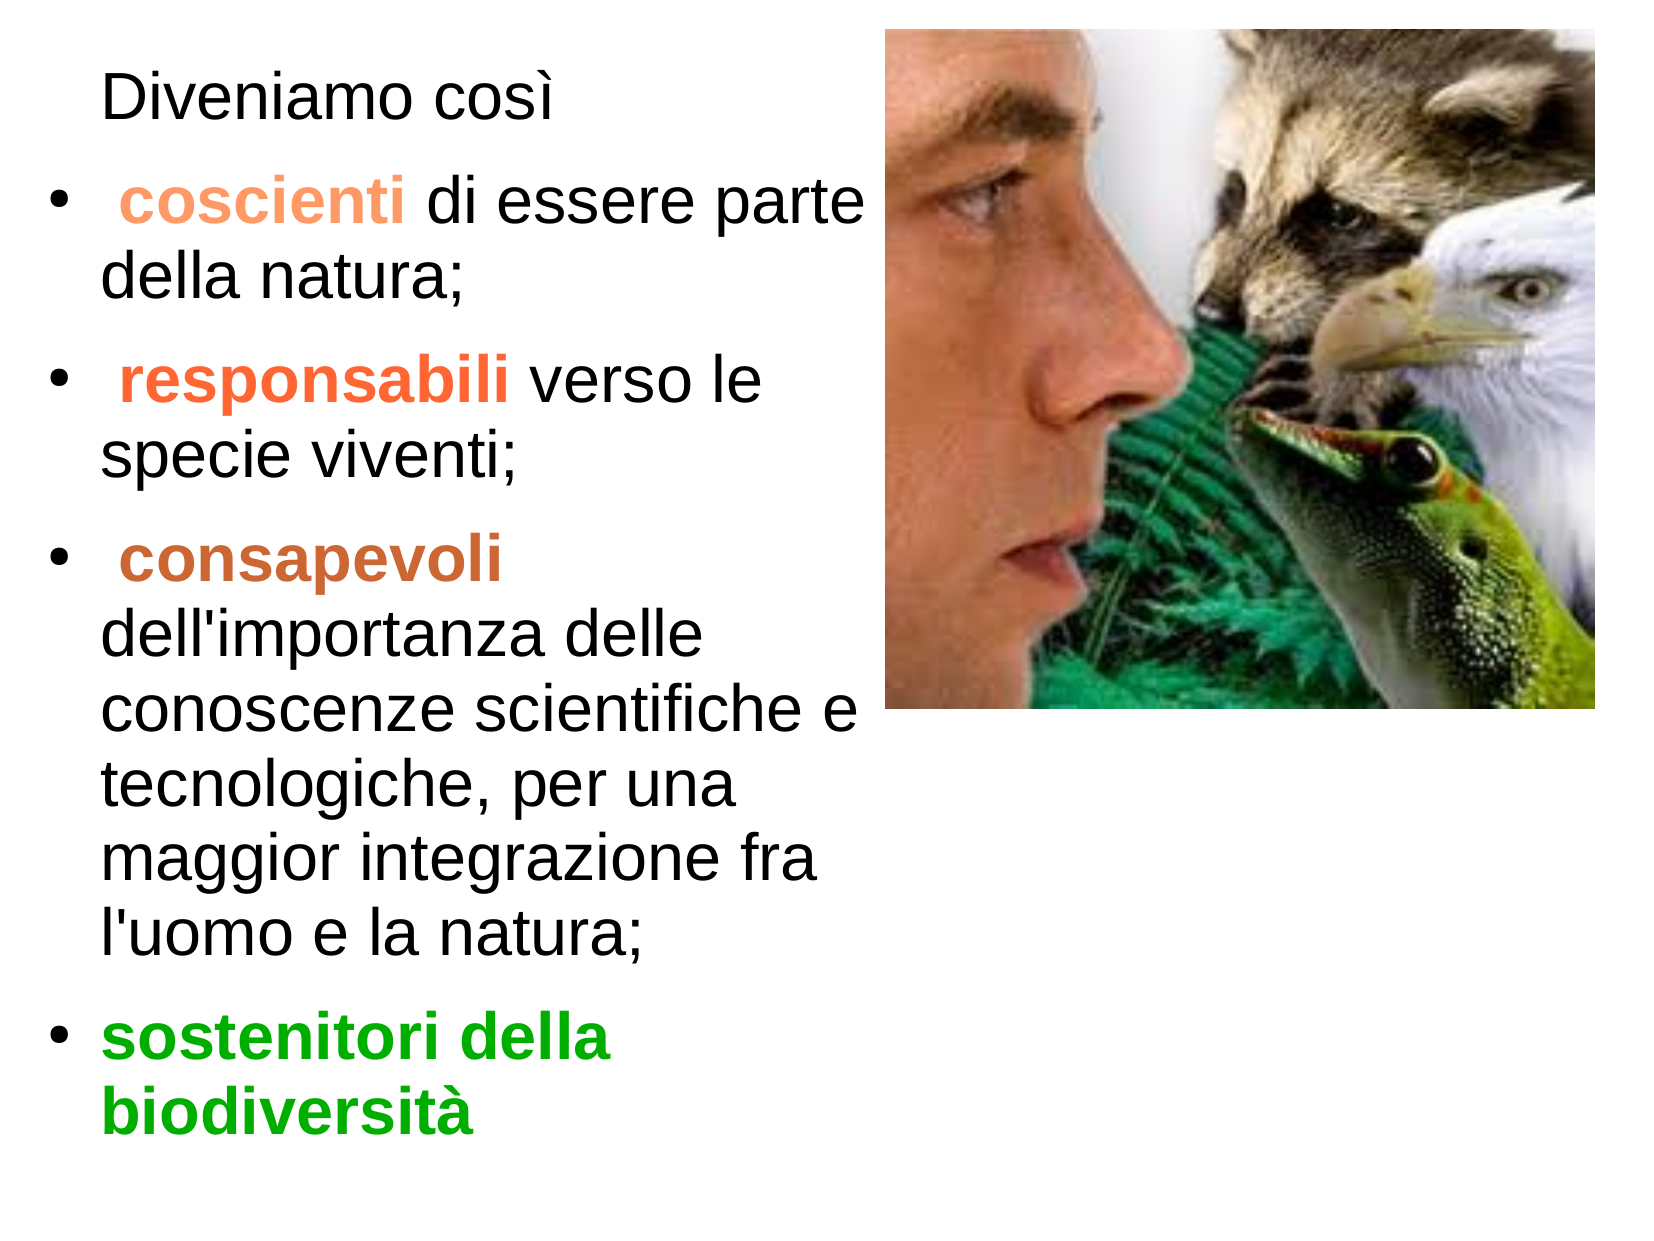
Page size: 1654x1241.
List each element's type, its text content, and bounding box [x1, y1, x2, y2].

list Diveniamo così coscienti di essere parte della natura; responsabili verso le specie viventi; consapevoli dell'importanza delle conoscenze scientifiche e tecnologiche, per una maggior integrazione fra l'uomo e la natura; sostenitori della biodiversità [29, 59, 916, 1241]
picture [885, 29, 1595, 709]
